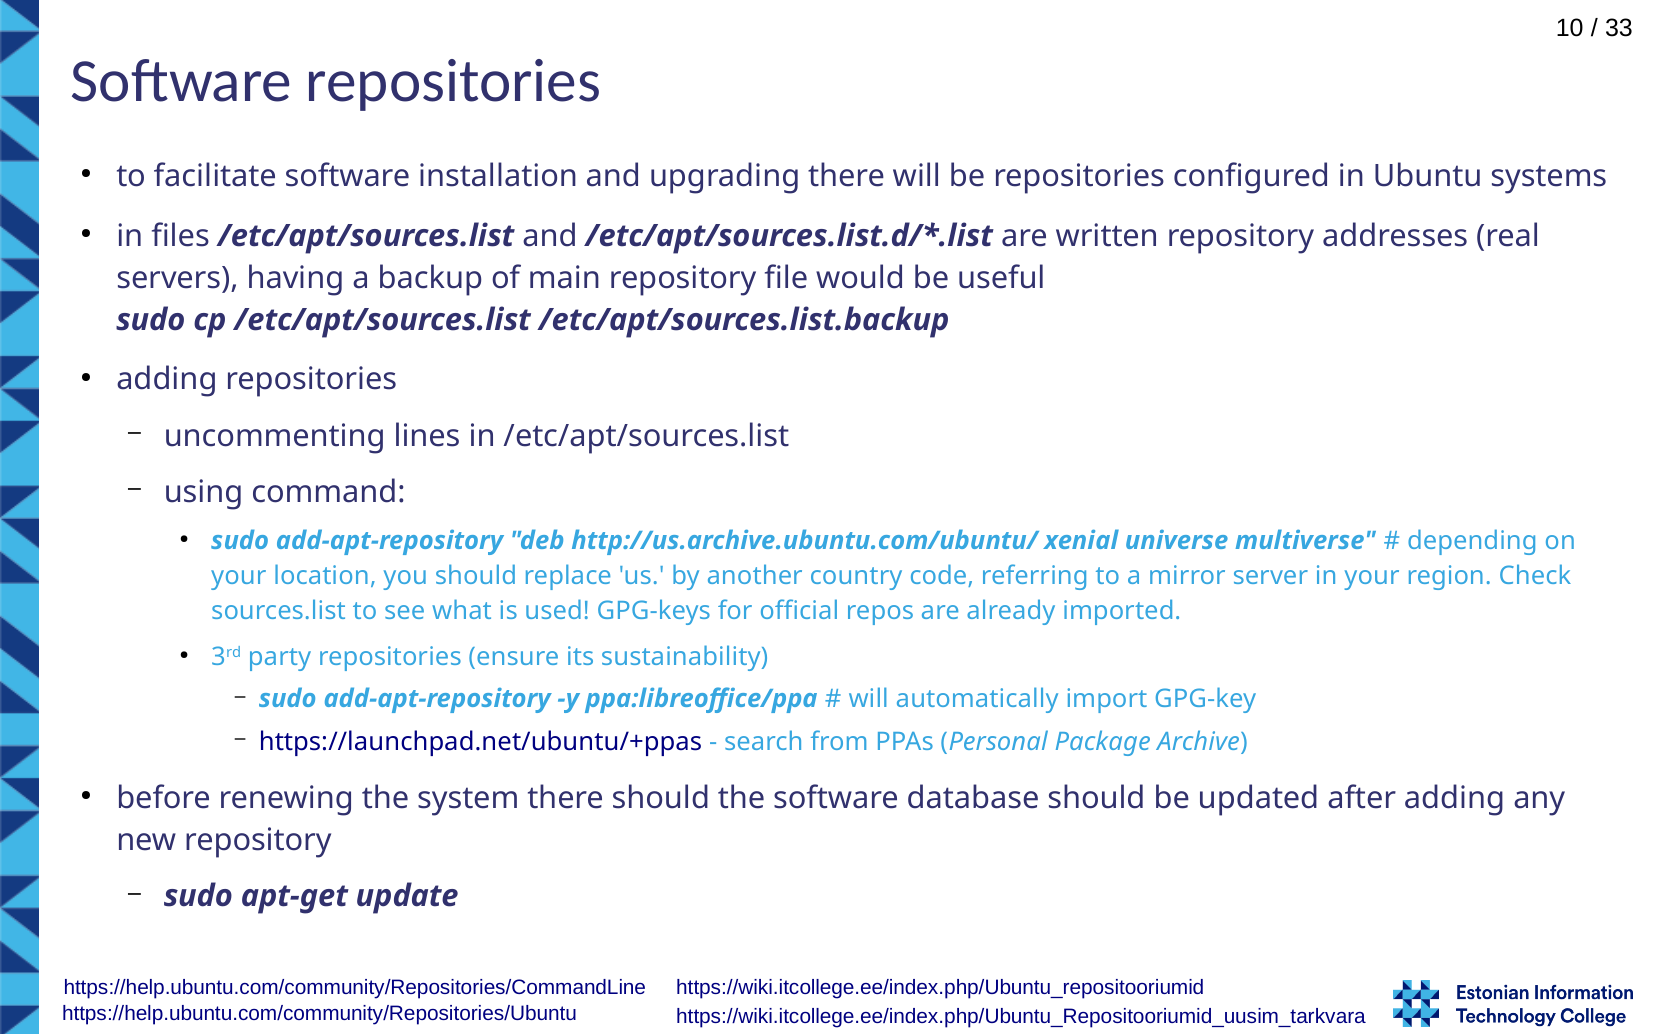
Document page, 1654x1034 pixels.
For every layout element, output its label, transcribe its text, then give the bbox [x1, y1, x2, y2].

title Software repositories [70, 41, 1630, 130]
text_box https://wiki.itcollege.ee/index.php/Ubuntu_repositooriumid [662, 968, 1229, 1007]
text_box https://wiki.itcollege.ee/index.php/Ubuntu_Repositooriumid_uusim_tarkvara [661, 997, 1382, 1034]
list to facilitate software installation and upgrading there will be repositories configured in Ubuntu systems in files /etc/apt/sources.list and /etc/apt/sources.list.d/*.list are written repository addresses (real servers), having a backup of main repository file would be useful sudo cp /etc/apt/sources.list /etc/apt/sources.list.backup adding repositories uncommenting lines in /etc/apt/sources.list using command: sudo add-apt-repository "deb http://us.archive.ubuntu.com/ubuntu/ xenial universe multiverse" # depending on your location, you should replace 'us.' by another country code, referring to a mirror server in your region. Check sources.list to see what is used! GPG-keys for official repos are already imported. 3rd party repositories (ensure its sustainability) sudo add-apt-repository -y ppa:libreoffice/ppa # will automatically import GPG-key https://launchpad.net/ubuntu/+ppas - search from PPAs (Personal Package Archive) before renewing the system there should the software database should be updated after adding any new repository sudo apt-get update [68, 153, 1630, 957]
text_box https://help.ubuntu.com/community/Repositories/Ubuntu [47, 994, 603, 1033]
picture [1393, 980, 1633, 1027]
text_box https://help.ubuntu.com/community/Repositories/CommandLine [48, 968, 662, 1007]
